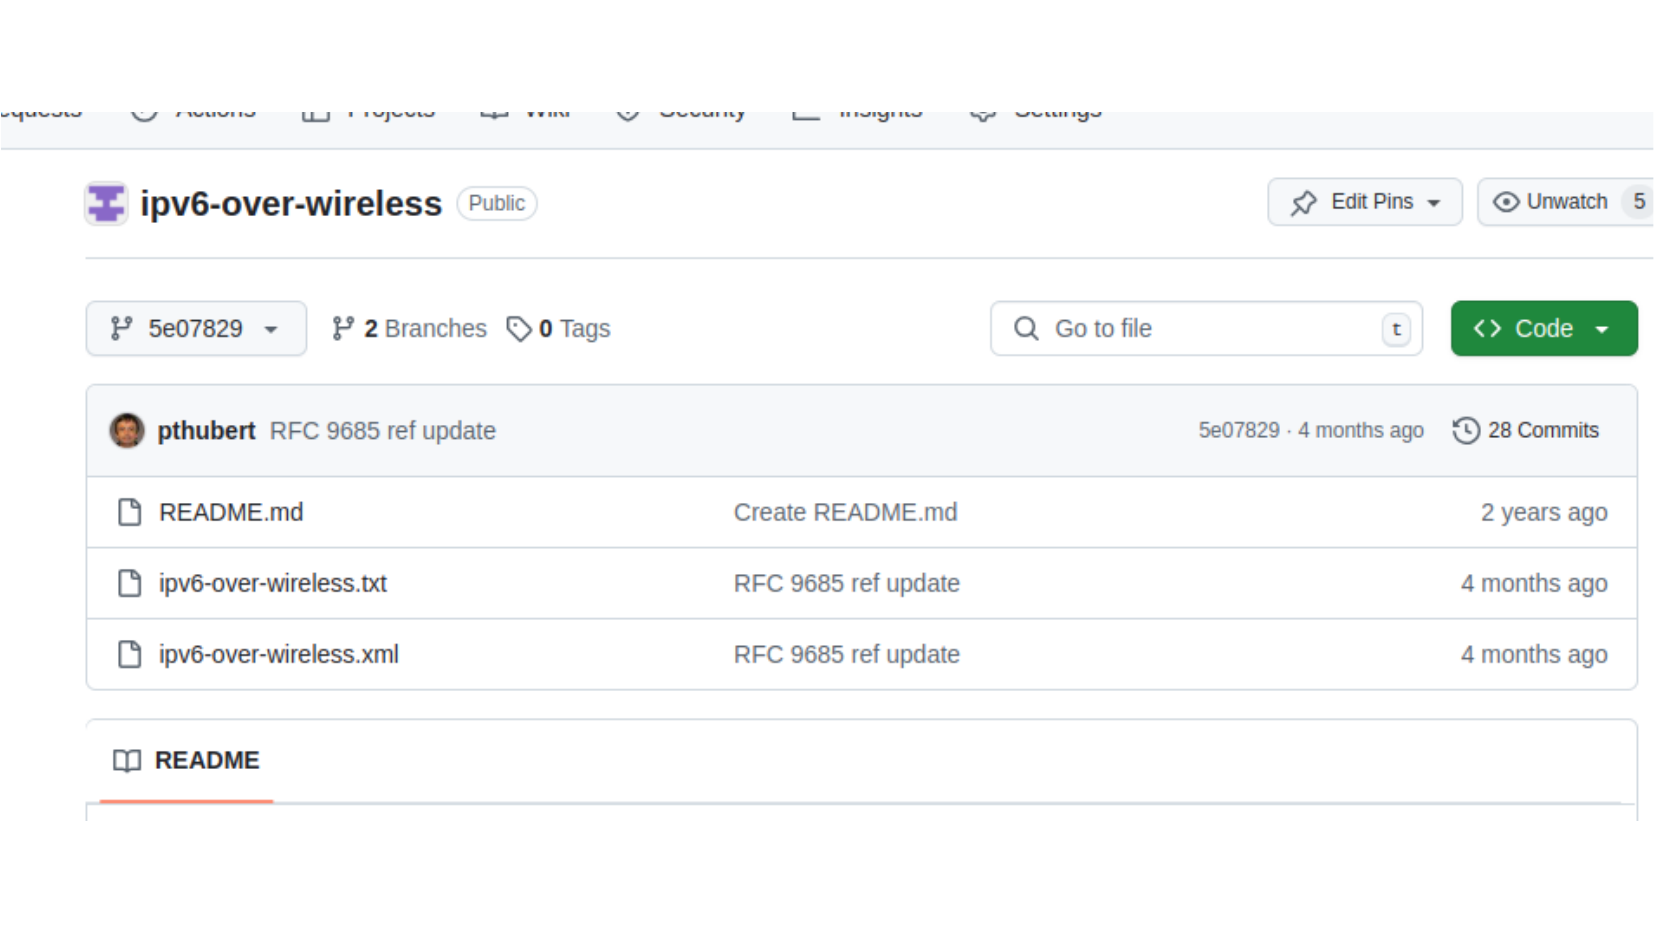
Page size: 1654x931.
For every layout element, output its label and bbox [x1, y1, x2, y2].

picture [1, 112, 1654, 821]
